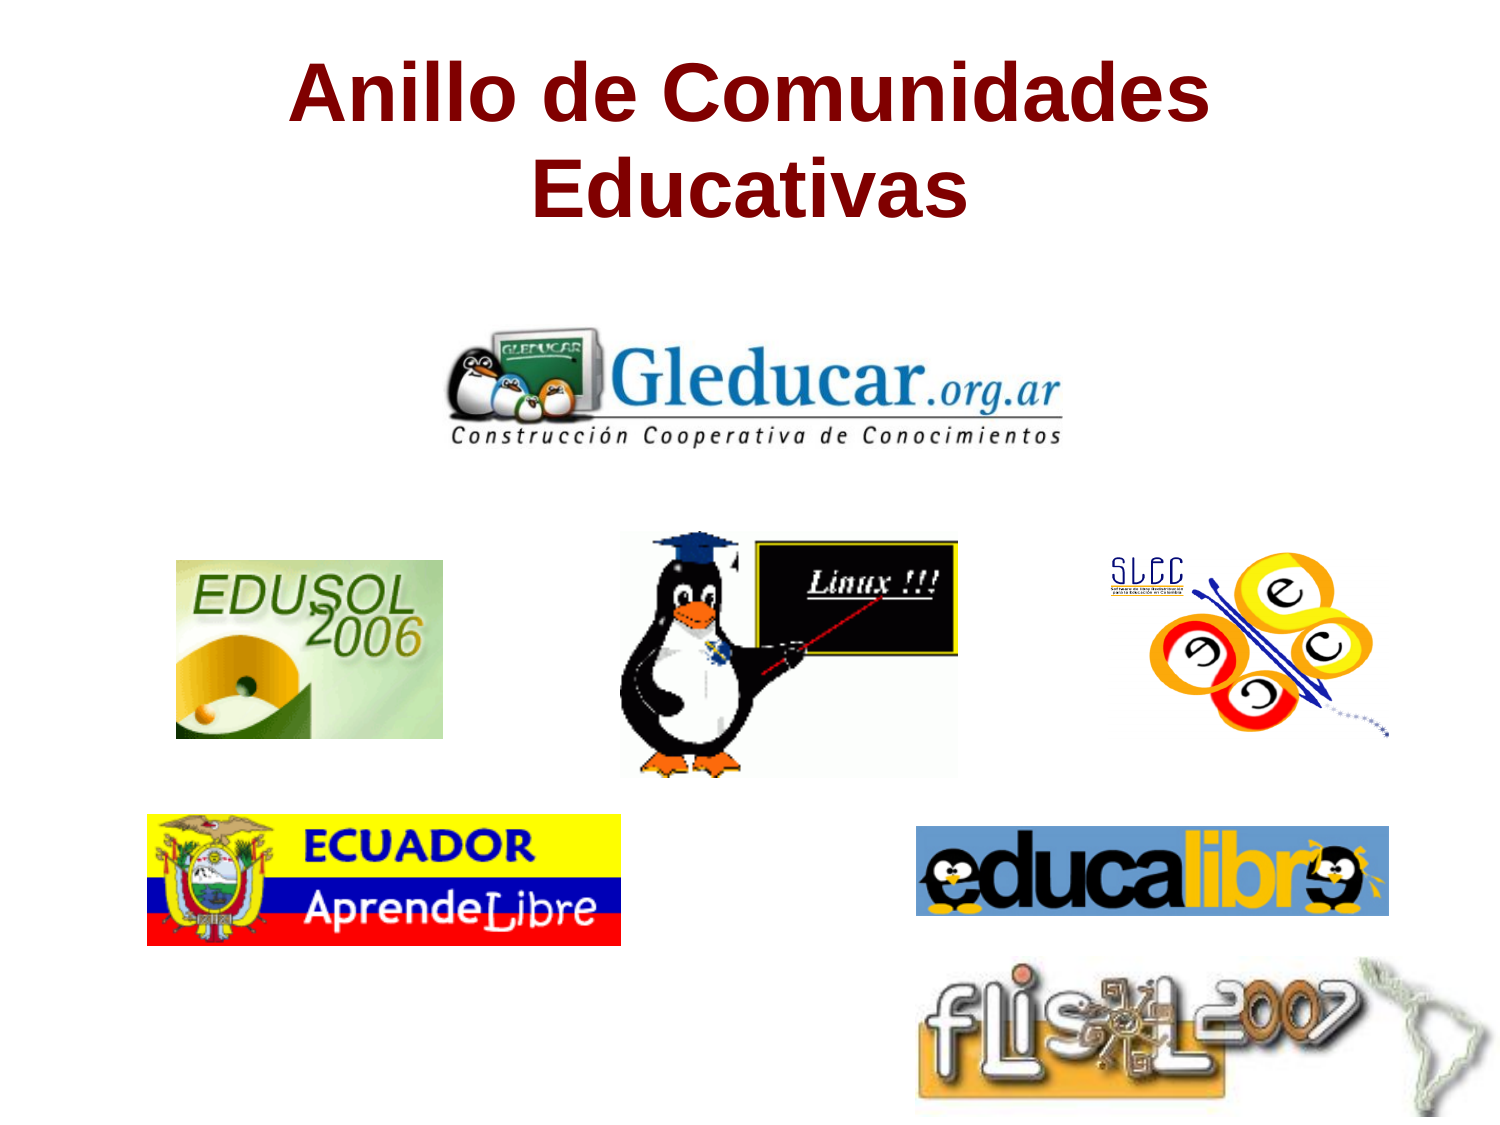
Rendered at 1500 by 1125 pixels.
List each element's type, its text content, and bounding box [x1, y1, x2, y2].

title Anillo de Comunidades Educativas [75, 21, 1426, 257]
picture [442, 324, 1063, 449]
picture [620, 531, 958, 778]
picture [147, 814, 621, 946]
picture [915, 956, 1500, 1117]
picture [916, 826, 1389, 916]
picture [176, 560, 443, 739]
picture [1108, 552, 1389, 739]
